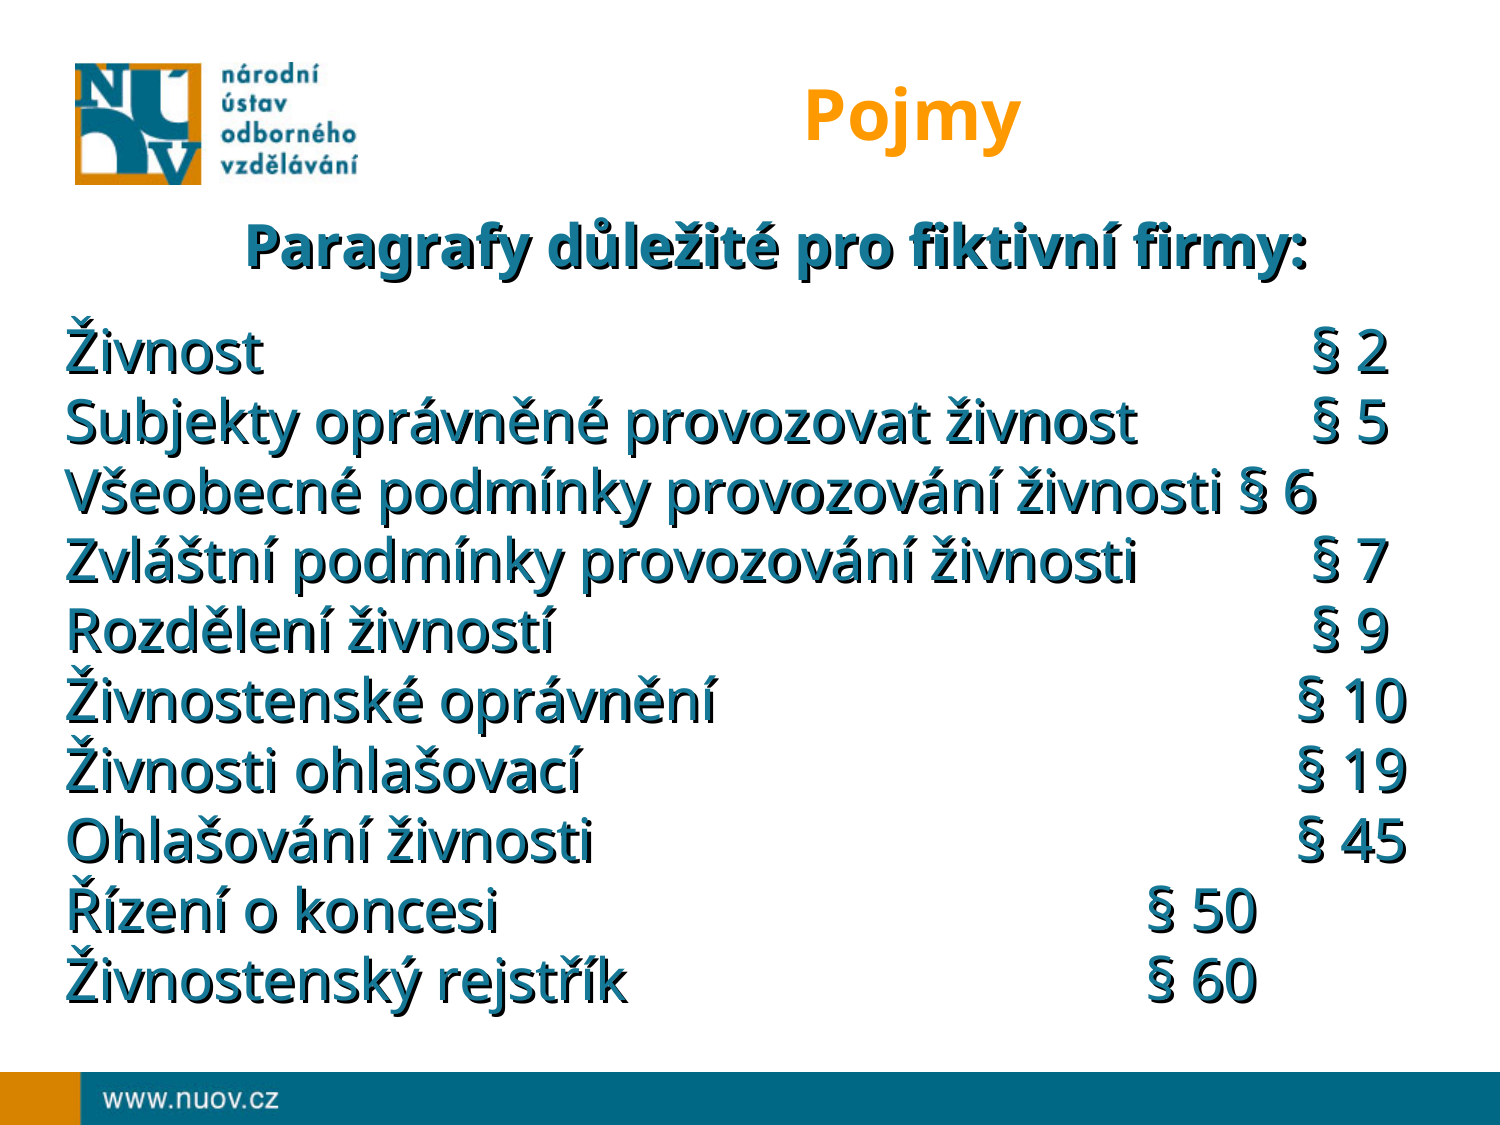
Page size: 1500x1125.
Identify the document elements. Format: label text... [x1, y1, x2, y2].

text_box Paragrafy důležité pro fiktivní firmy: Živnost § 2 Subjekty oprávněné provozovat živnost § 5 Všeobecné podmínky provozování živnosti § 6 Zvláštní podmínky provozování živnosti § 7 Rozdělení živností § 9 Živnostenské oprávnění § 10 Živnosti ohlašovací § 19 Ohlašování živnosti § 45 Řízení o koncesi § 50 Živnostenský rejstřík § 60 [49, 200, 1500, 1021]
text_box [0, 1072, 1500, 1125]
text_box [75, 62, 358, 185]
title Pojmy [399, 37, 1425, 188]
